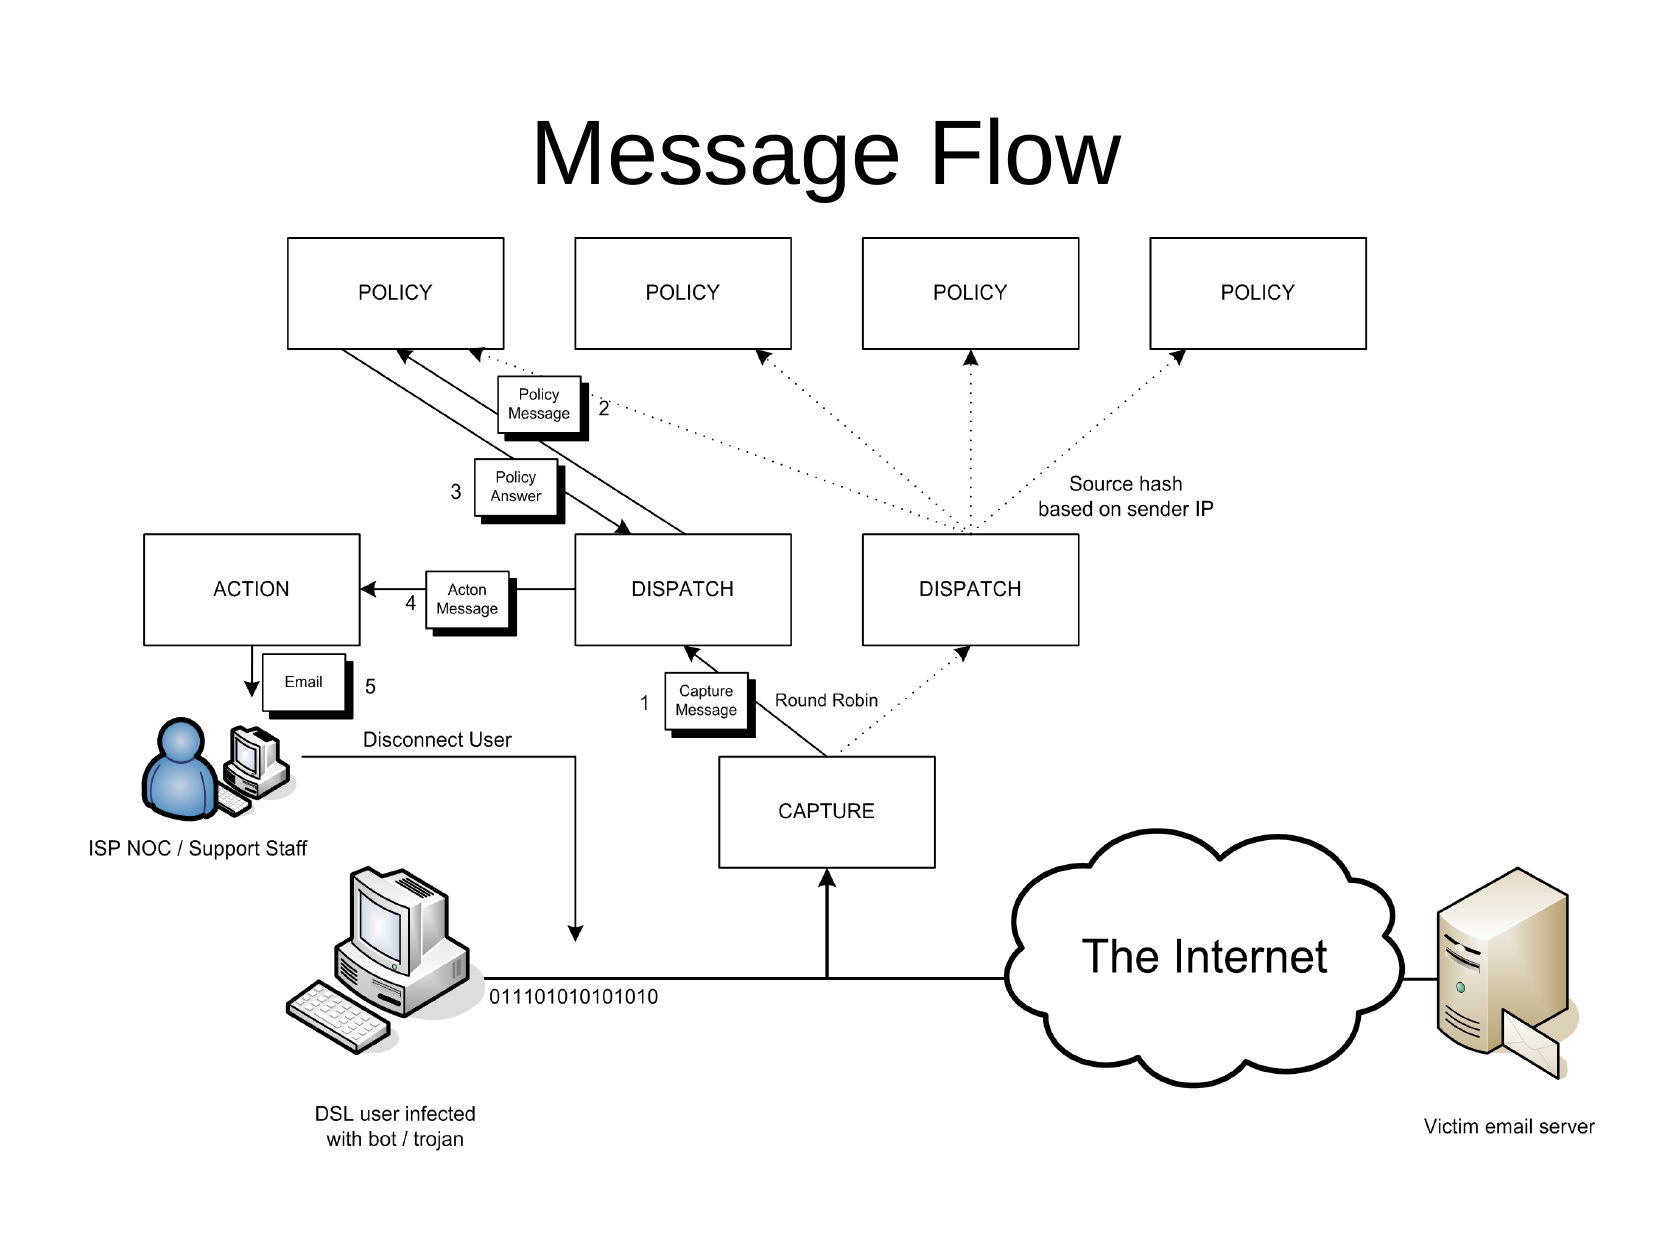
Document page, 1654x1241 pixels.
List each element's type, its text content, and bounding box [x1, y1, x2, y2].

picture [88, 236, 1595, 1152]
title Message Flow [82, 49, 1571, 257]
